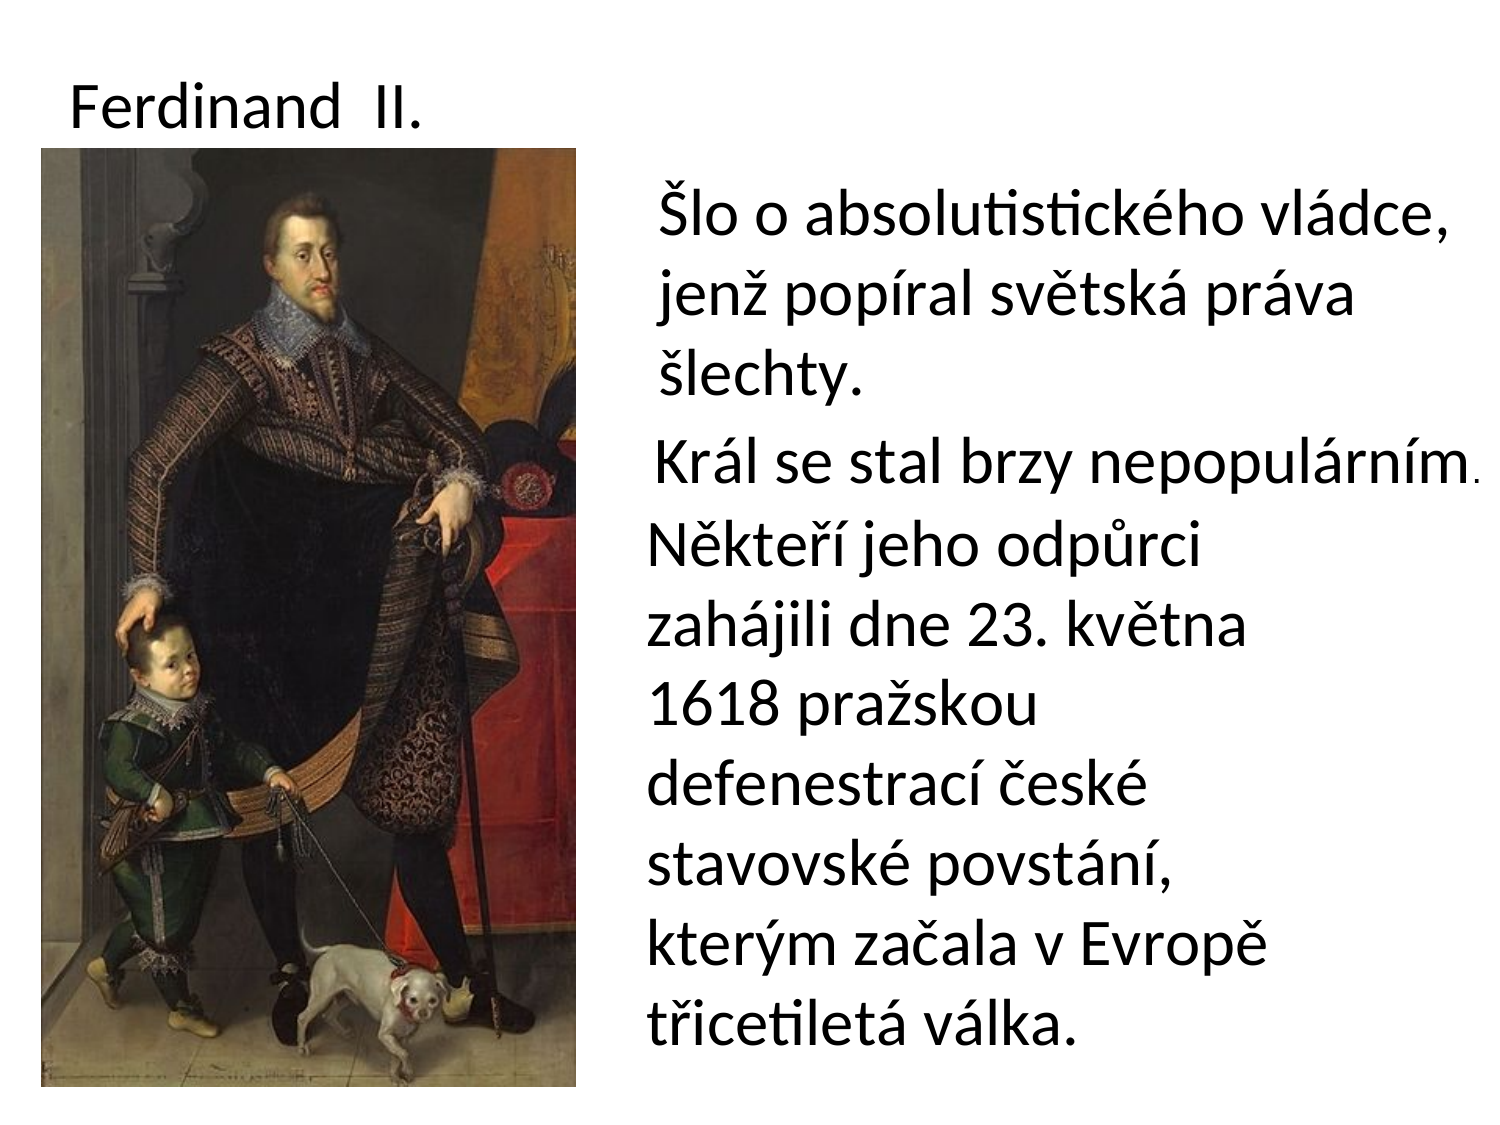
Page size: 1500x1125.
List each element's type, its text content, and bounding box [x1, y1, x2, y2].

picture [41, 148, 576, 1087]
text_box Někteří jeho odpůrci zahájili dne 23. května 1618 pražskou defenestrací české stavovské povstání, kterým začala v Evropě třicetiletá válka. [631, 491, 1382, 1067]
text_box Král se stal brzy nepopulárním. [639, 408, 1498, 505]
text_box Šlo o absolutistického vládce, jenž popíral světská práva šlechty. [643, 160, 1500, 417]
text_box Ferdinand II. [54, 54, 440, 148]
